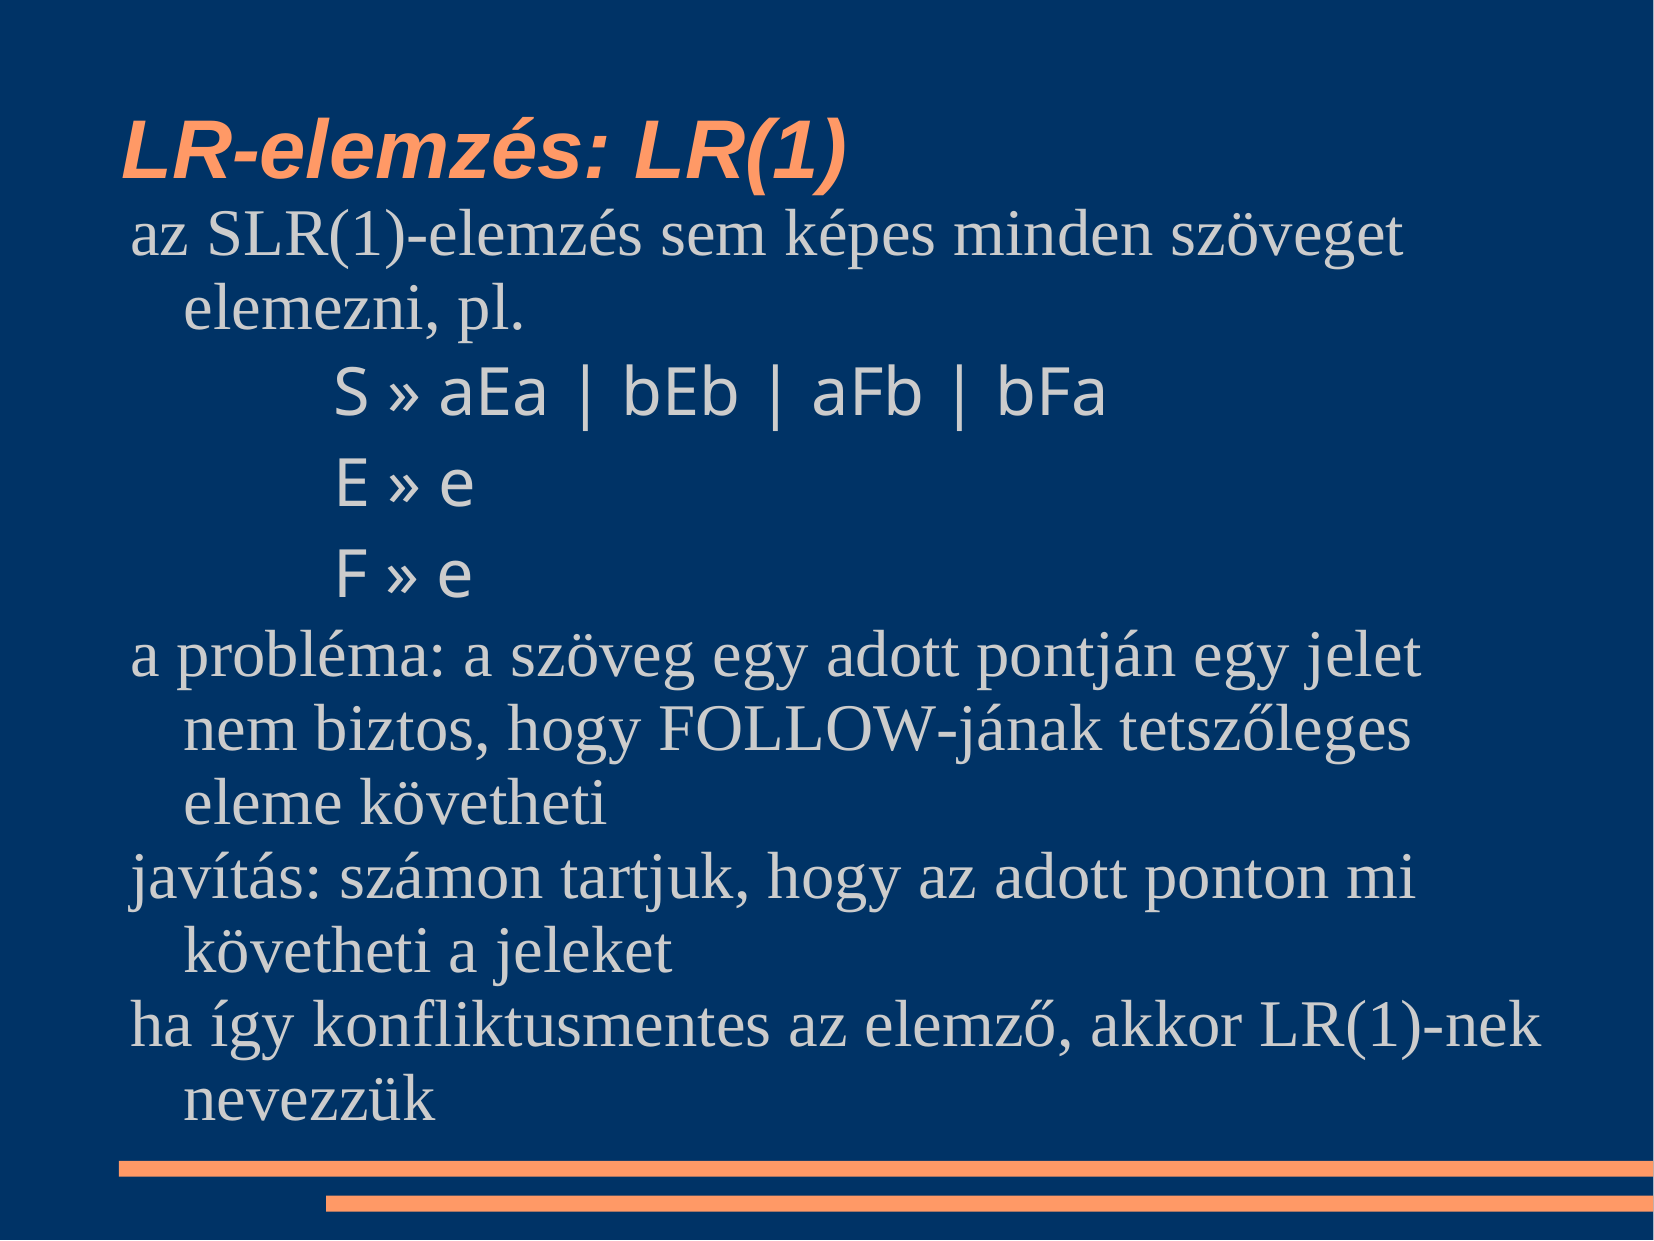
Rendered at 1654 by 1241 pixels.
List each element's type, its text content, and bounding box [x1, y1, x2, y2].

title LR-elemzés: LR(1) [121, 46, 1534, 205]
subtitle az SLR(1)-elemzés sem képes minden szöveget elemezni, pl. S » aEa | bEb | aFb | bFa E » e F » e a probléma: a szöveg egy adott pontján egy jelet nem biztos, hogy FOLLOW-jának tetszőleges eleme követheti javítás: számon tartjuk, hogy az adott ponton mi követheti a jeleket ha így konfliktusmentes az elemző, akkor LR(1)-nek nevezzük [112, 205, 1552, 1126]
